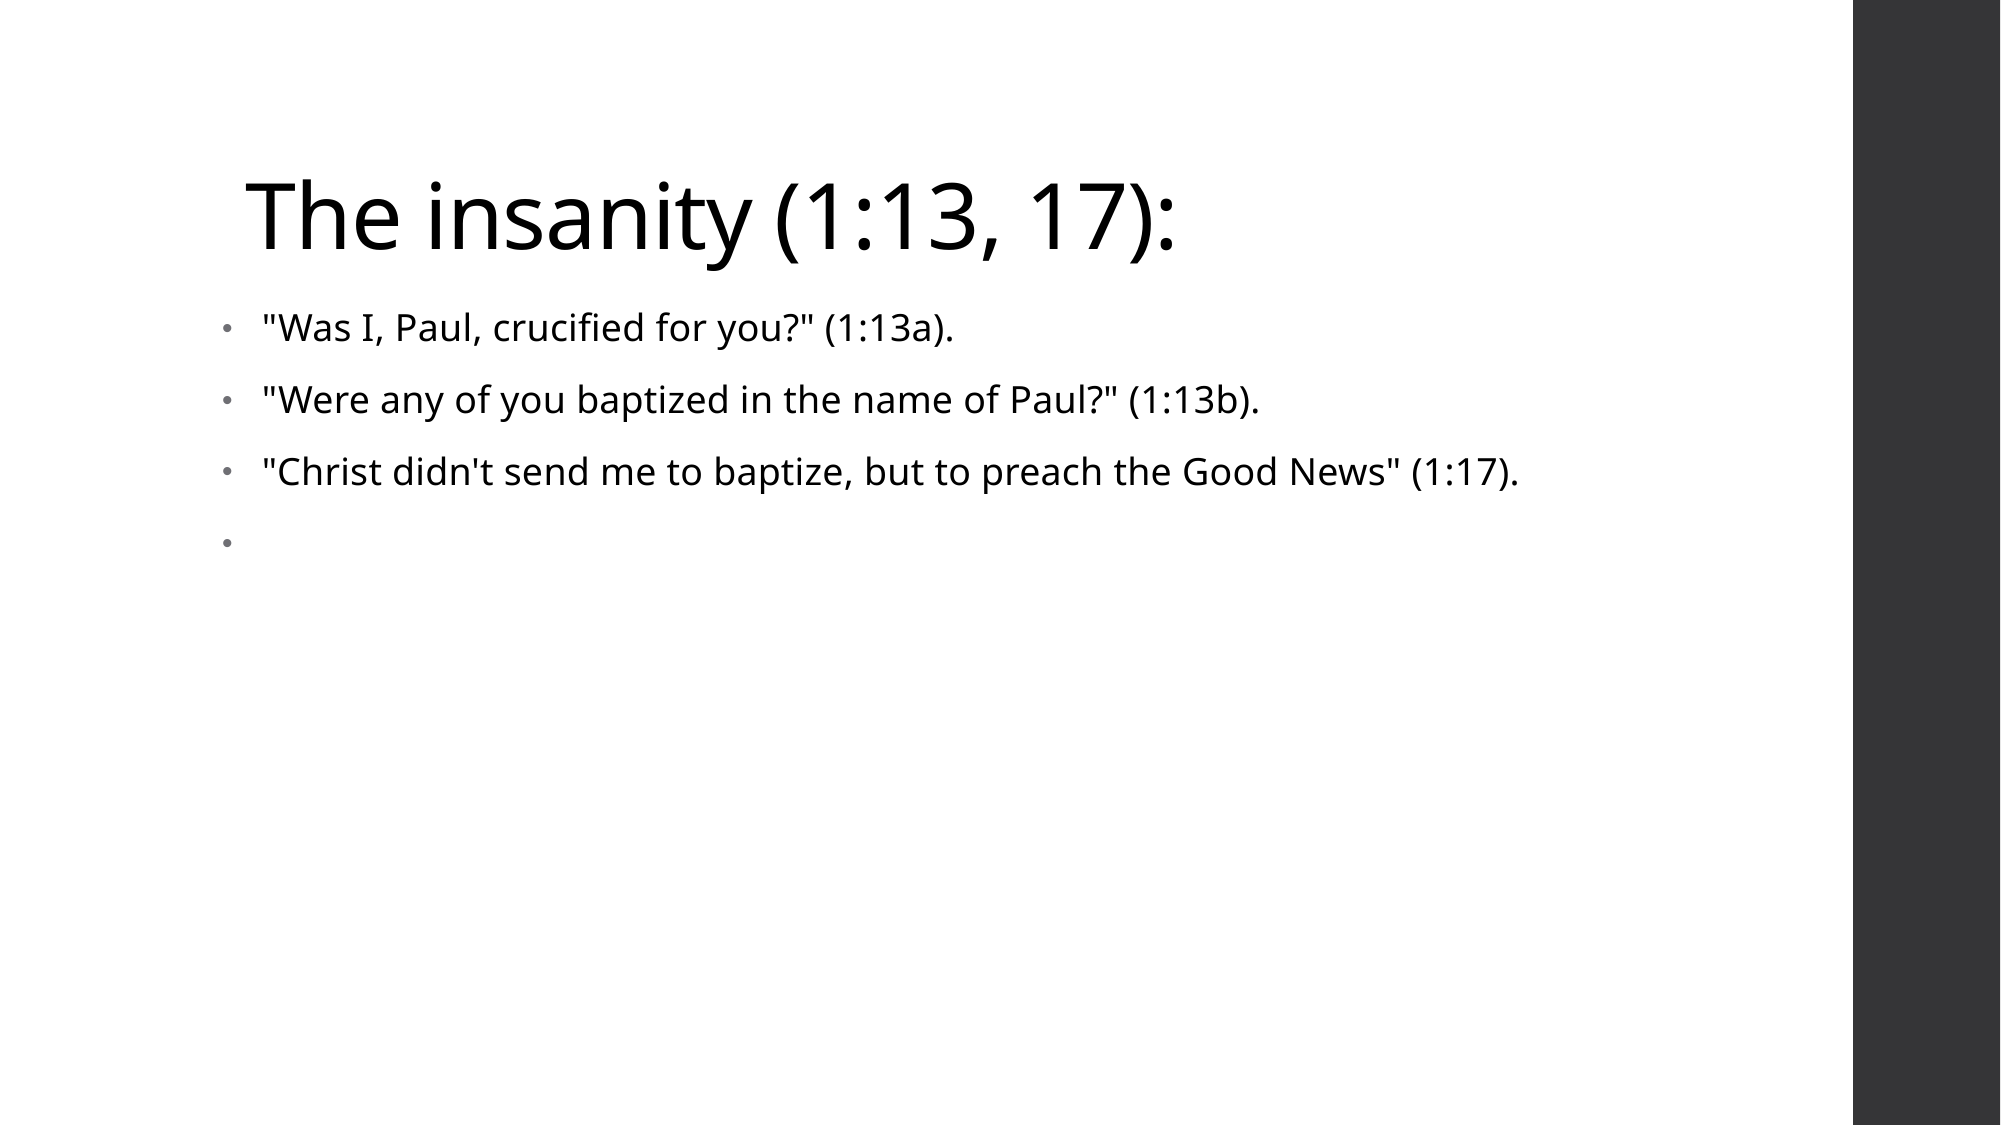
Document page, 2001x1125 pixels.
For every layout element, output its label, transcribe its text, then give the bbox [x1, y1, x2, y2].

title The insanity (1:13, 17): [206, 60, 1797, 278]
list "Was I, Paul, crucified for you?" (1:13a). "Were any of you baptized in the name of Paul?" (1:13b). "Christ didn't send me to baptize, but to preach the Good News" (1:17). [206, 299, 1617, 1014]
